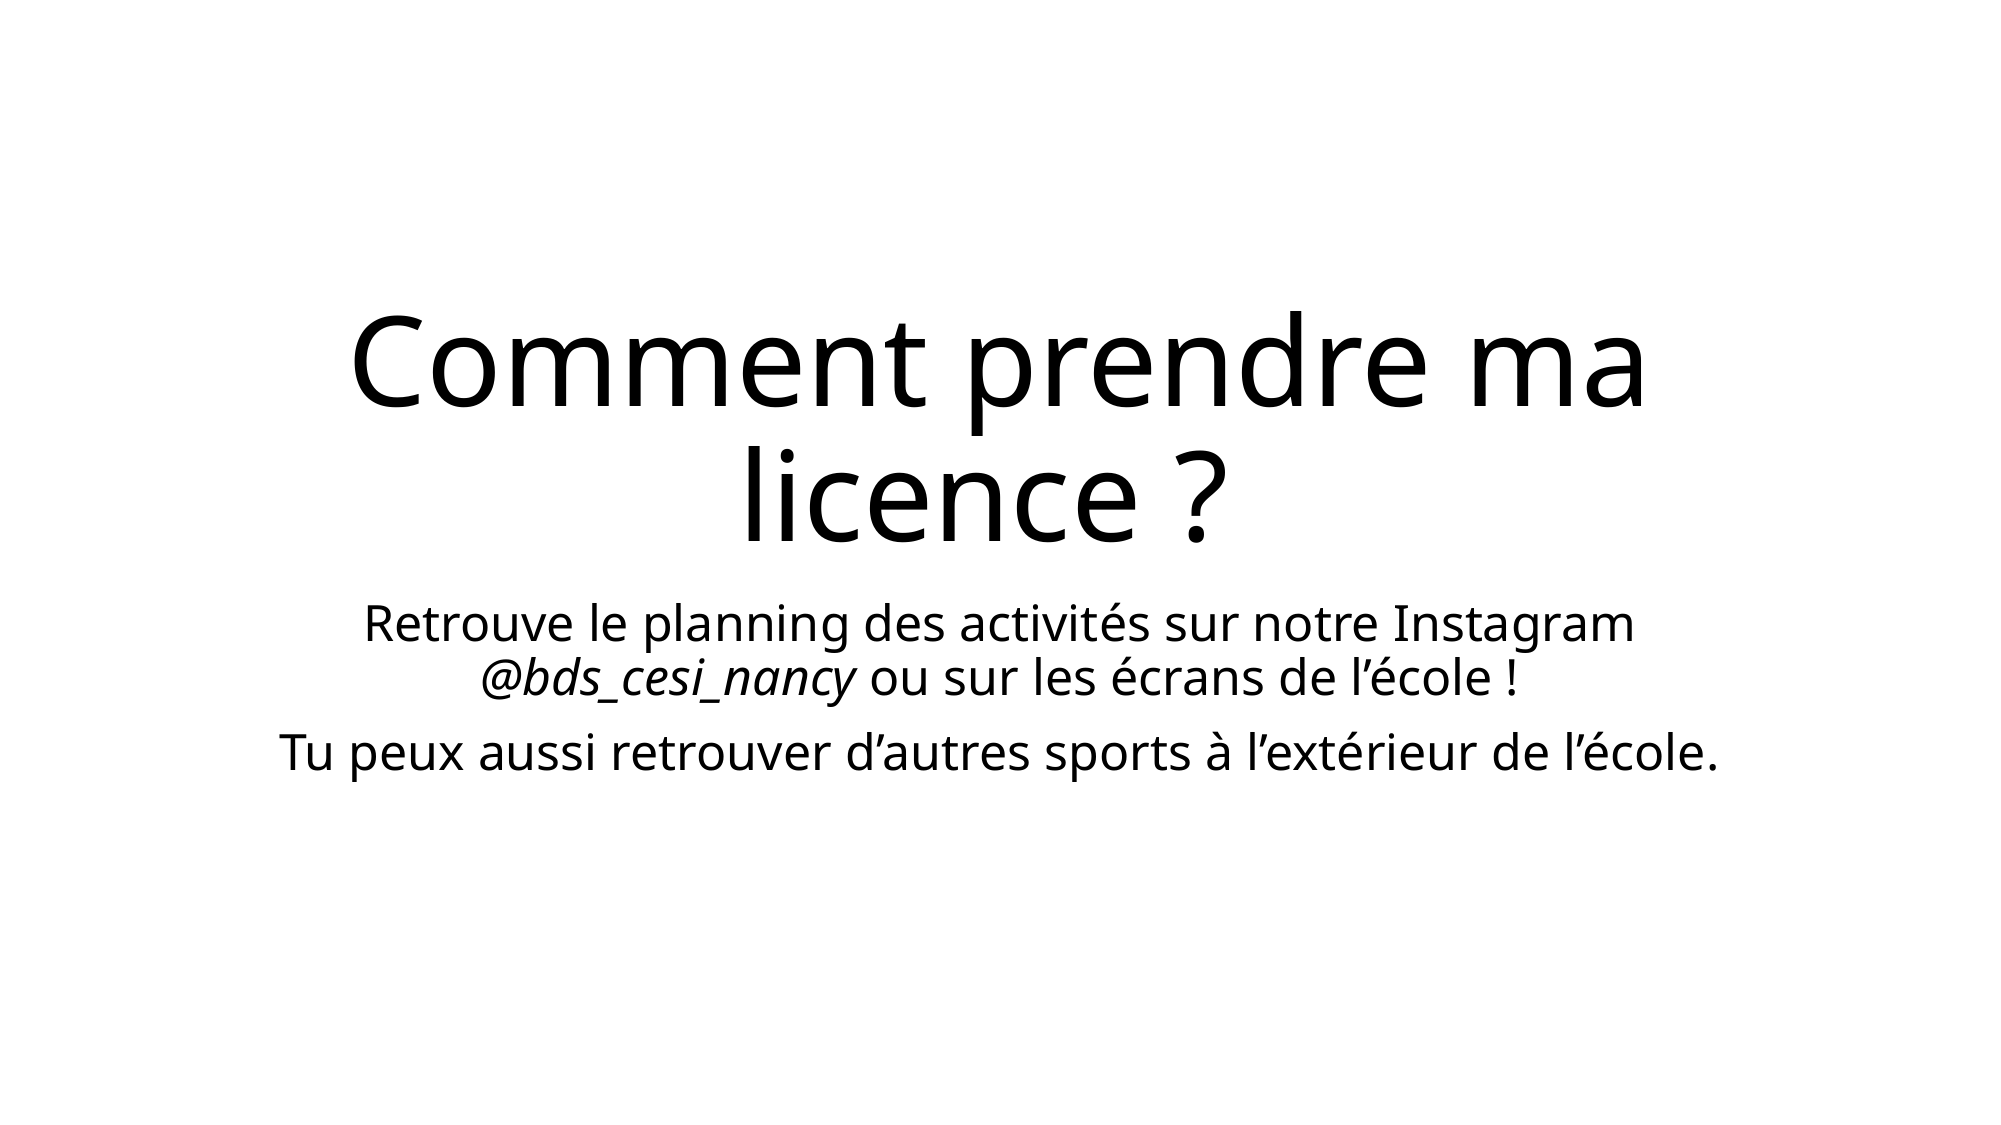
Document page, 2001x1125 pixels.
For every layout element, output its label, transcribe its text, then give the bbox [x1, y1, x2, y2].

subtitle Retrouve le planning des activités sur notre Instagram @bds_cesi_nancy ou sur les écrans de l’école ! Tu peux aussi retrouver d’autres sports à l’extérieur de l’école. [249, 590, 1750, 863]
title Comment prendre ma licence ? [249, 184, 1750, 576]
